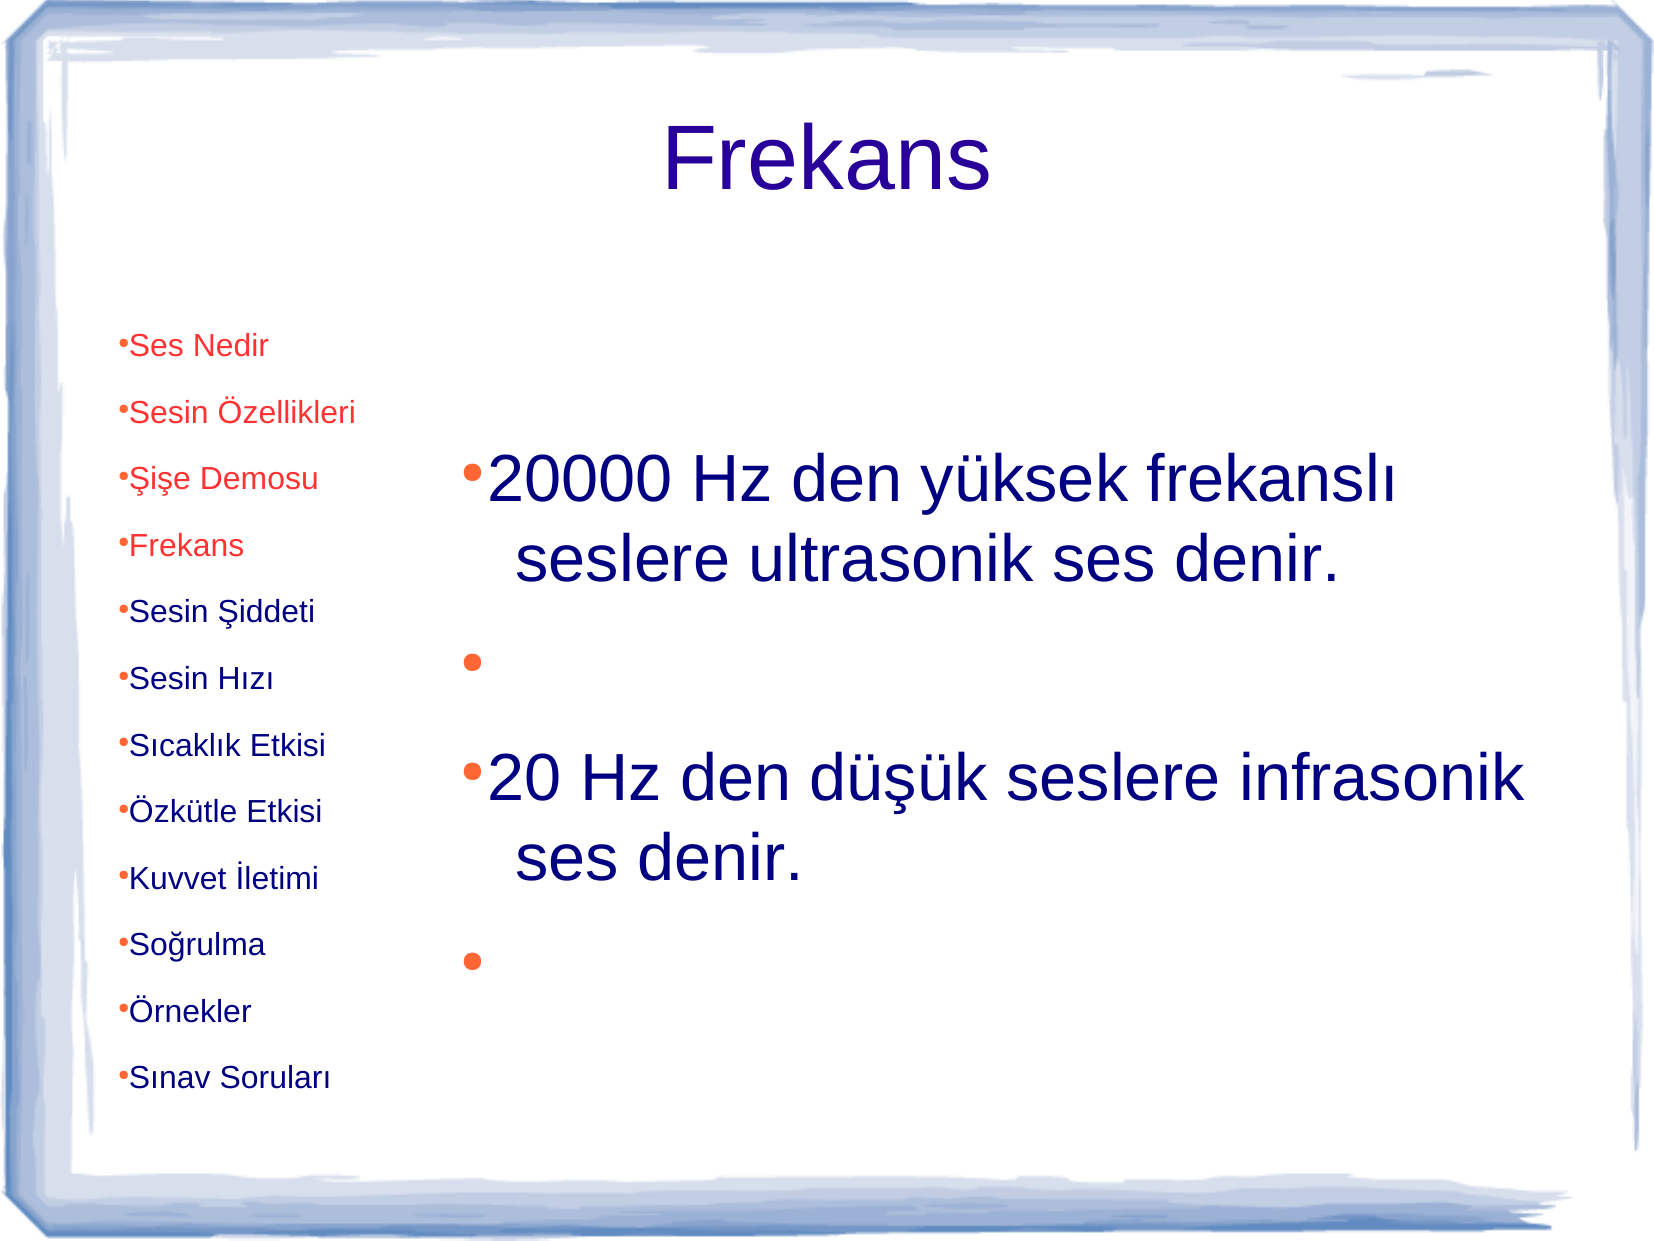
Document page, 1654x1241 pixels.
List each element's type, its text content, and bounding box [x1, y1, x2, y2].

list Ses Nedir Sesin Özellikleri Şişe Demosu Frekans Sesin Şiddeti Sesin Hızı Sıcaklık Etkisi Özkütle Etkisi Kuvvet İletimi Soğrulma Örnekler Sınav Soruları [118, 324, 438, 1097]
list 20000 Hz den yüksek frekanslı seslere ultrasonik ses denir. 20 Hz den düşük seslere infrasonik ses denir. [460, 324, 1572, 1004]
title Frekans [82, 49, 1571, 257]
